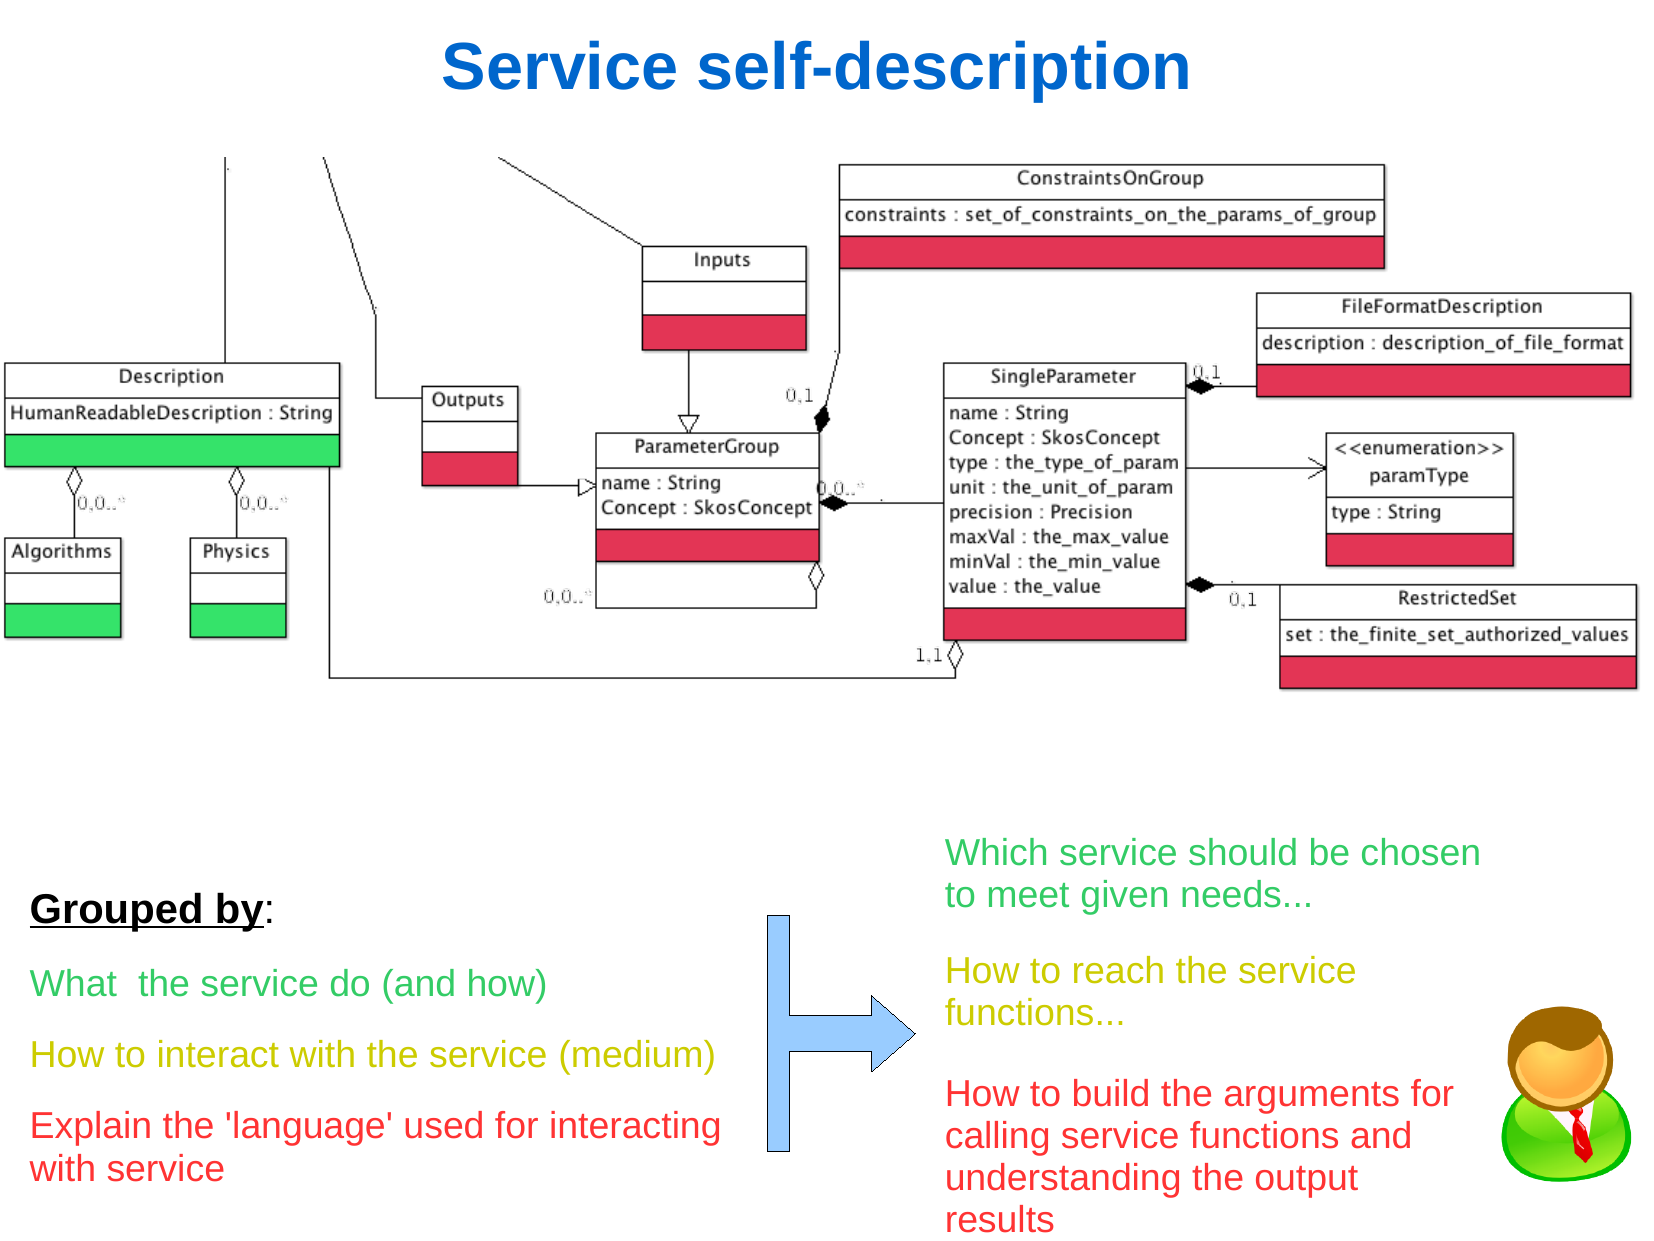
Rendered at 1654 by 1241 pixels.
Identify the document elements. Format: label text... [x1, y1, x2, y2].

text_box [767, 915, 916, 1152]
list Grouped by: What the service do (and how) How to interact with the service (medium) Explain the 'language' used for interacting with service [29, 885, 768, 1190]
picture [1478, 1006, 1654, 1182]
text_box Which service should be chosen to meet given needs... [944, 831, 1507, 916]
text_box How to reach the service functions... [944, 949, 1452, 1034]
picture [0, 157, 1646, 698]
text_box How to build the arguments for calling service functions and understanding the output results [944, 1072, 1476, 1241]
title Service self-description [88, 0, 1565, 157]
